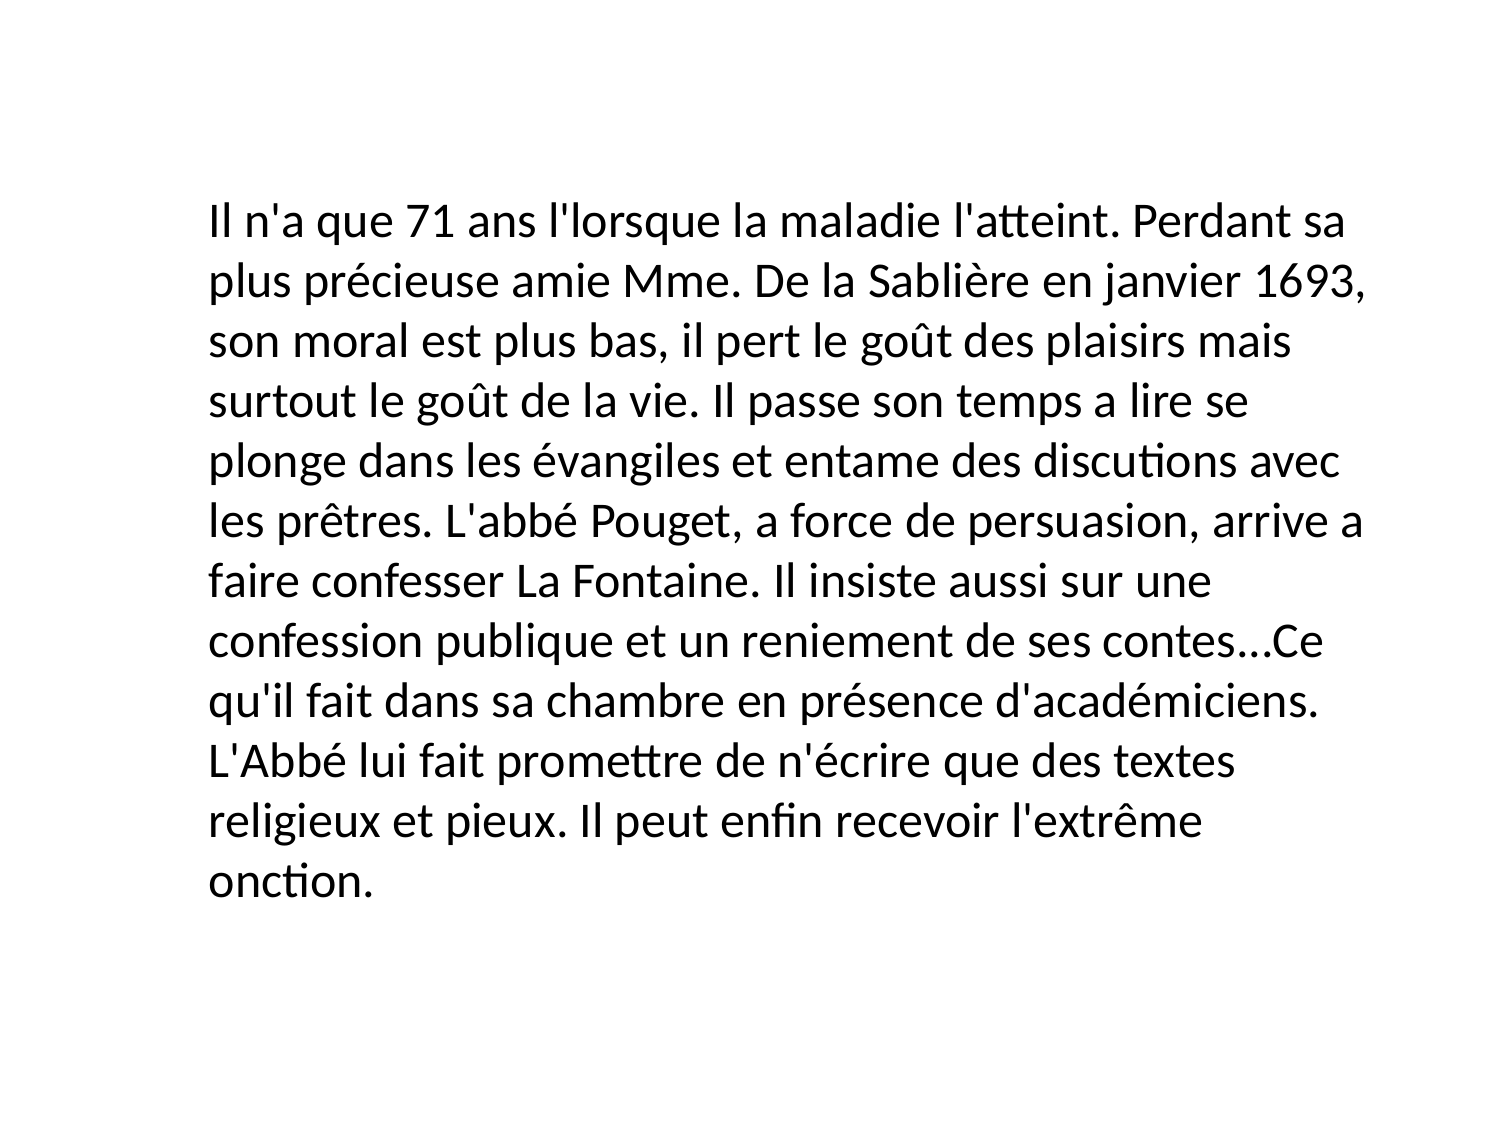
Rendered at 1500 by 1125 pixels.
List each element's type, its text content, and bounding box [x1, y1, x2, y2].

text_box Il n'a que 71 ans l'lorsque la maladie l'atteint. Perdant sa plus précieuse amie Mme. De la Sablière en janvier 1693, son moral est plus bas, il pert le goût des plaisirs mais surtout le goût de la vie. Il passe son temps a lire se plonge dans les évangiles et entame des discutions avec les prêtres. L'abbé Pouget, a force de persuasion, arrive a faire confesser La Fontaine. Il insiste aussi sur une confession publique et un reniement de ses contes...Ce qu'il fait dans sa chambre en présence d'académiciens. L'Abbé lui fait promettre de n'écrire que des textes religieux et pieux. Il peut enfin recevoir l'extrême onction. [194, 0, 1388, 915]
